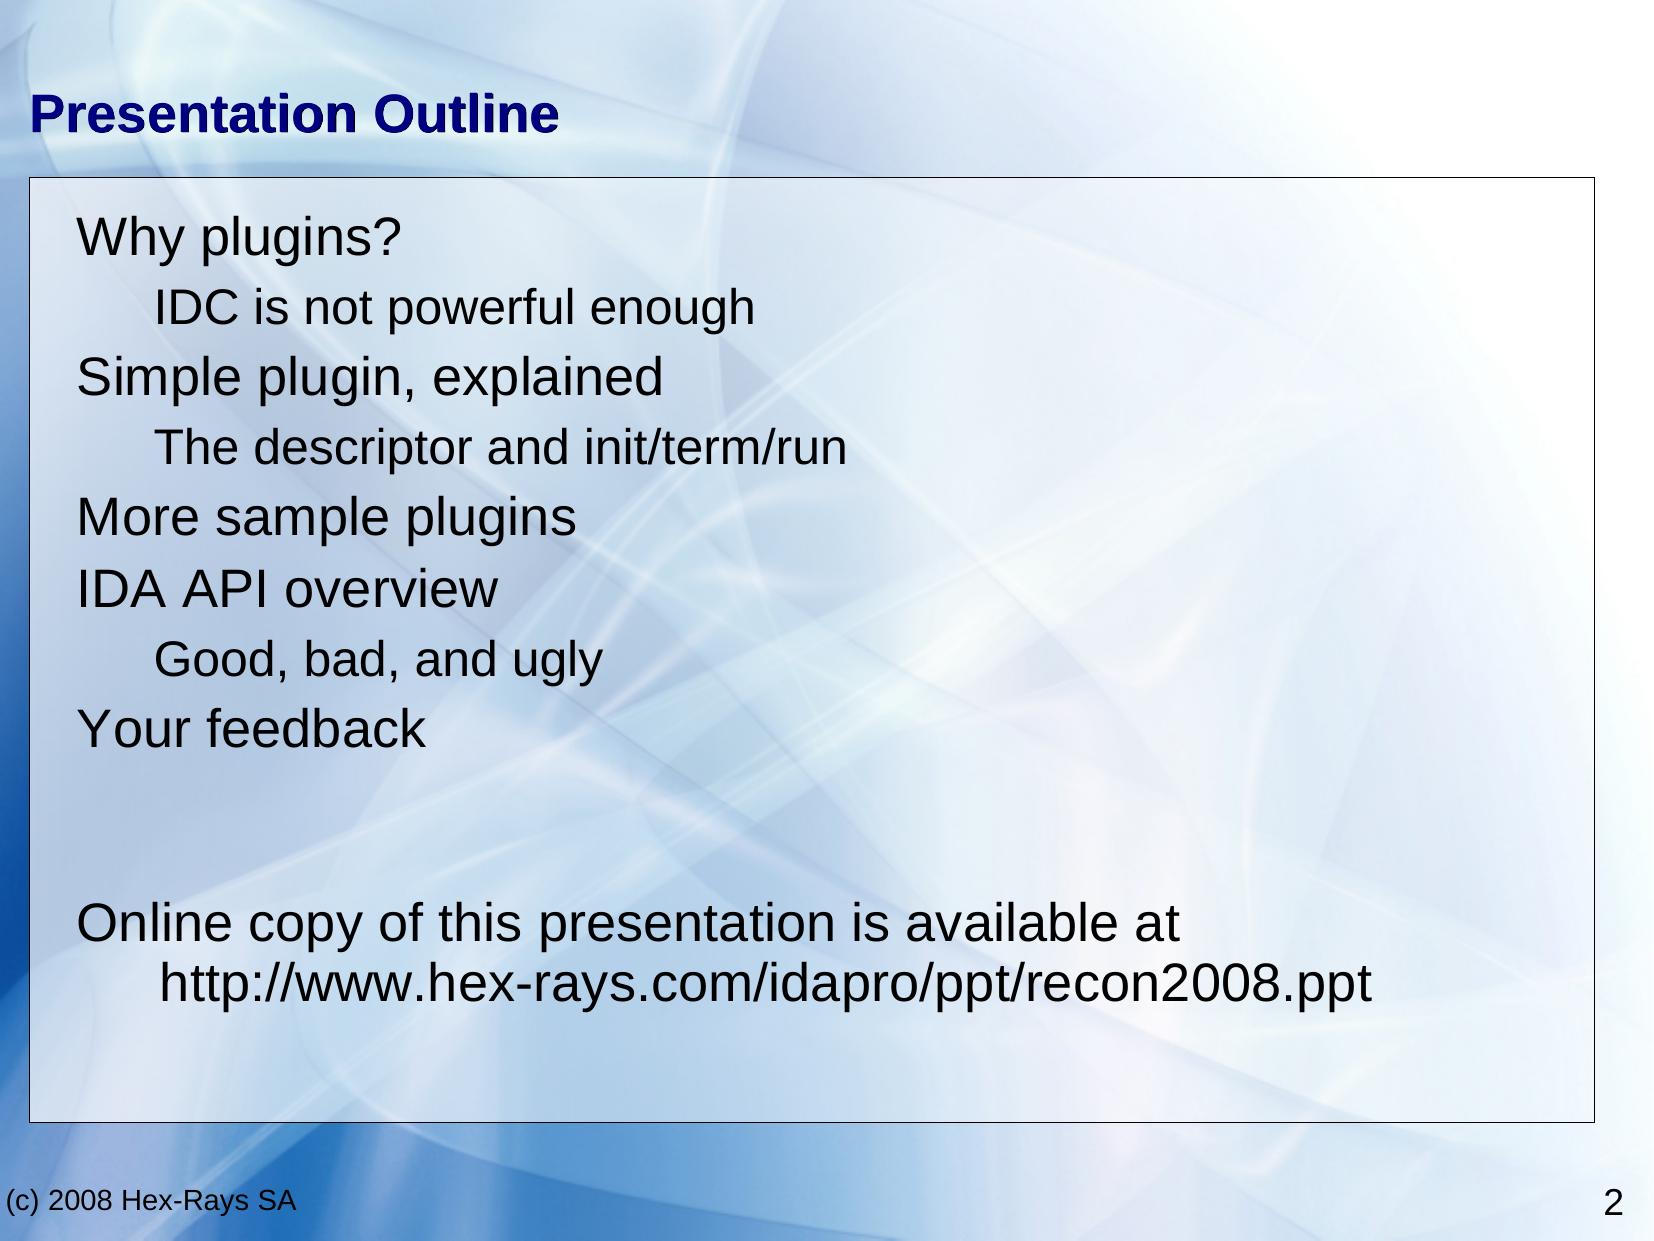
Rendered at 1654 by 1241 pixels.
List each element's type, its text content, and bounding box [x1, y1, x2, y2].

picture [0, 0, 1654, 1241]
list Why plugins? IDC is not powerful enough Simple plugin, explained The descriptor and init/term/run More sample plugins IDA API overview Good, bad, and ugly Your feedback Online copy of this presentation is available at http://www.hex-rays.com/idapro/ppt/recon2008.ppt [59, 206, 1536, 1123]
title Presentation Outline [29, 49, 1506, 178]
